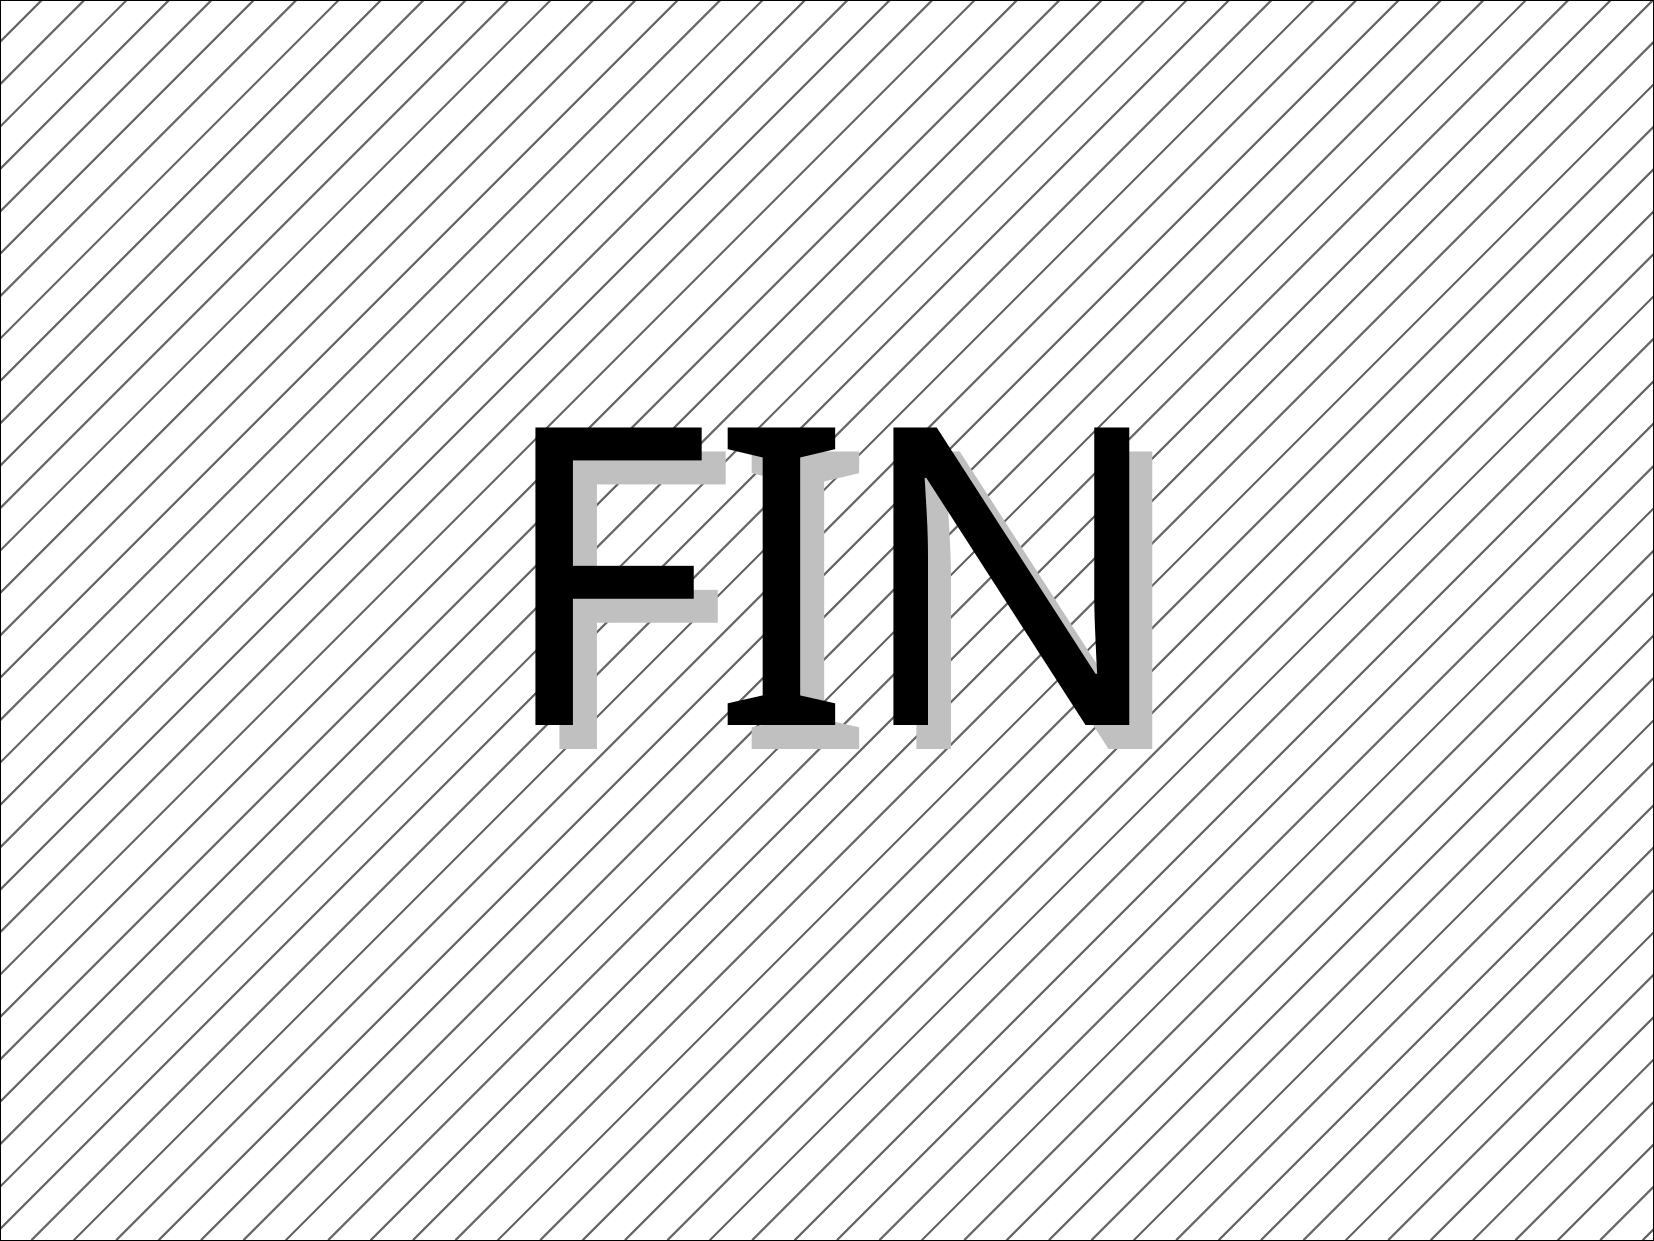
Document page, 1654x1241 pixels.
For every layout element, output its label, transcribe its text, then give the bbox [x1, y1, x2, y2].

title FIN [88, 321, 1577, 807]
text_box [0, 0, 1654, 1241]
